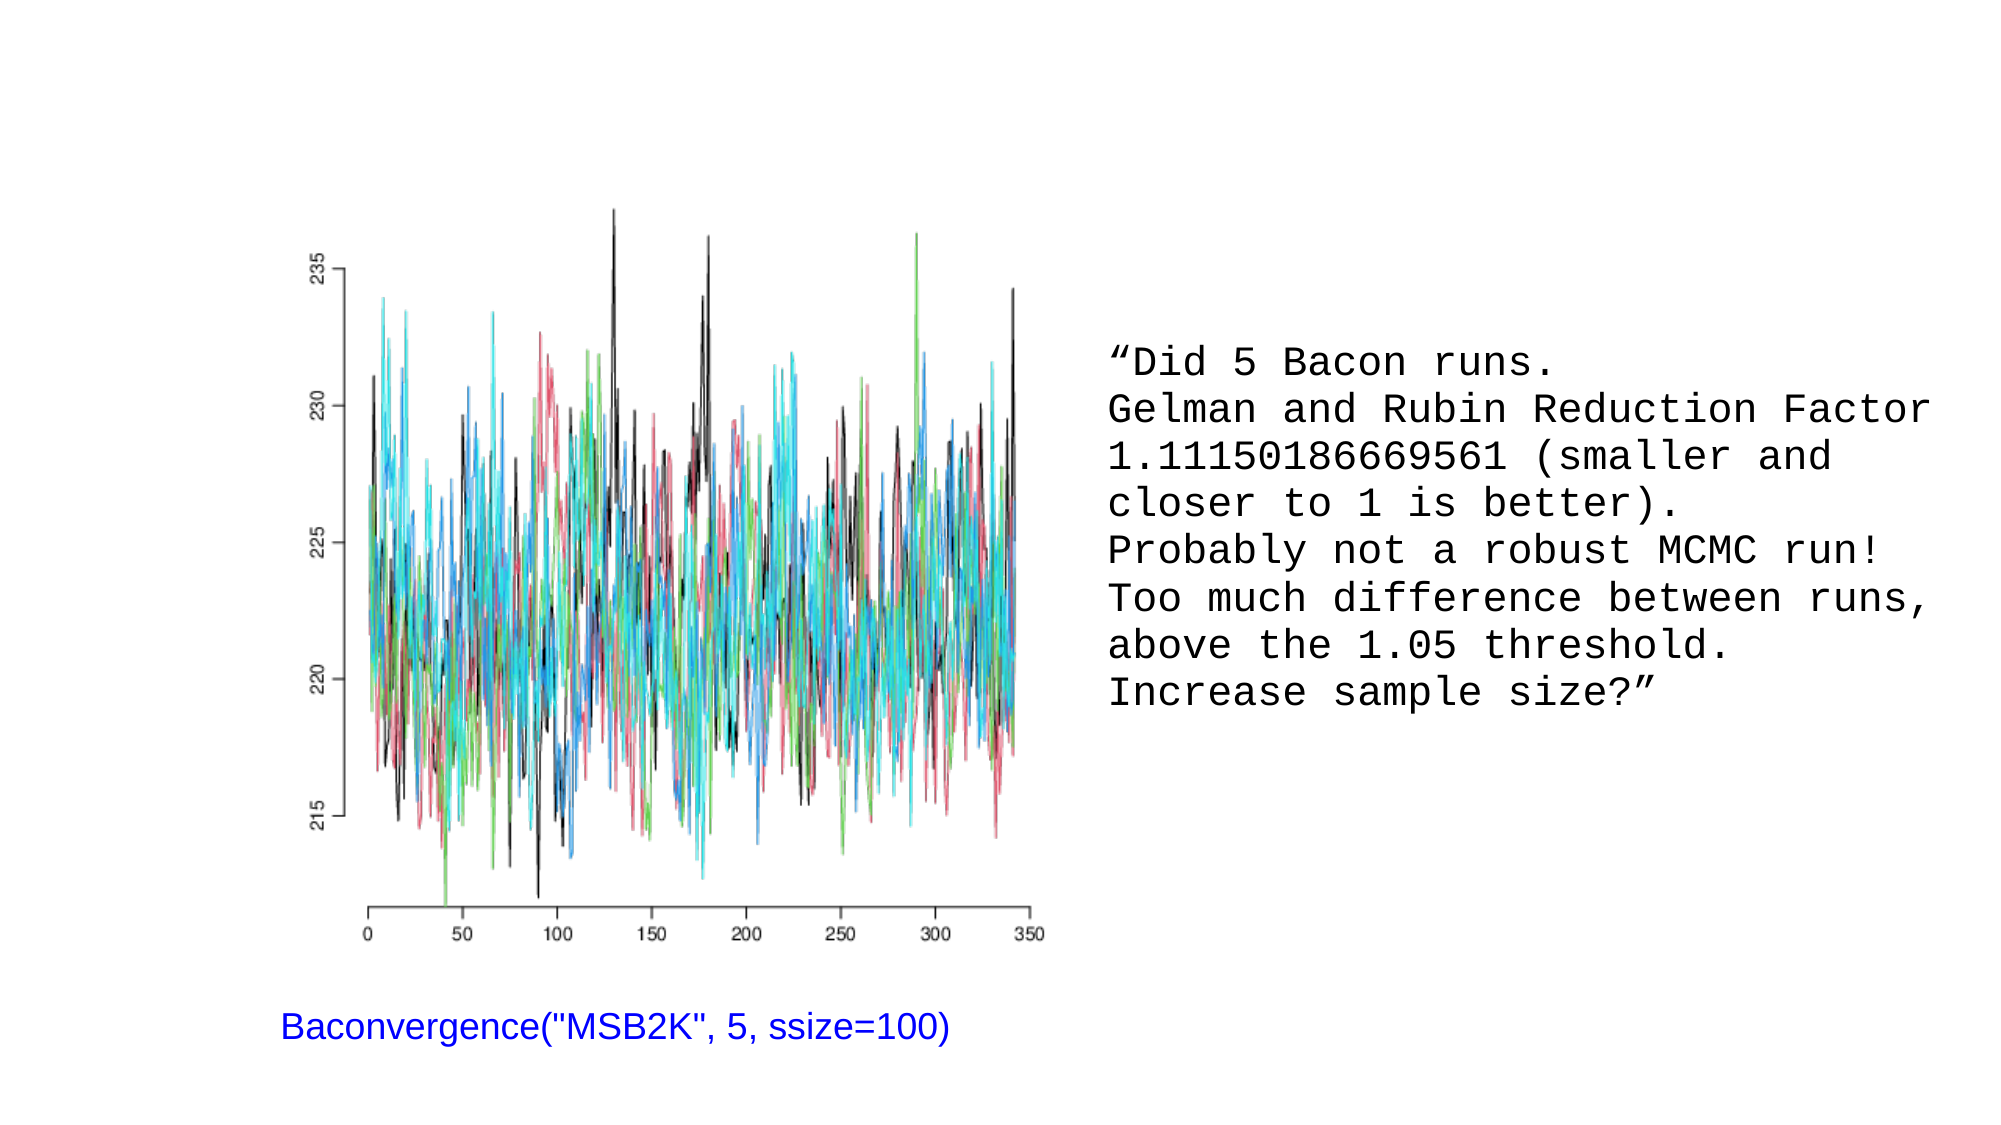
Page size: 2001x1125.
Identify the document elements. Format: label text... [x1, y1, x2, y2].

text_box “Did 5 Bacon runs. Gelman and Rubin Reduction Factor 1.11150186669561 (smaller and closer to 1 is better). Probably not a robust MCMC run! Too much difference between runs, above the 1.05 threshold. Increase sample size?” [1092, 332, 1949, 962]
picture [277, 188, 1063, 975]
text_box Baconvergence("MSB2K", 5, ssize=100) [265, 998, 966, 1055]
